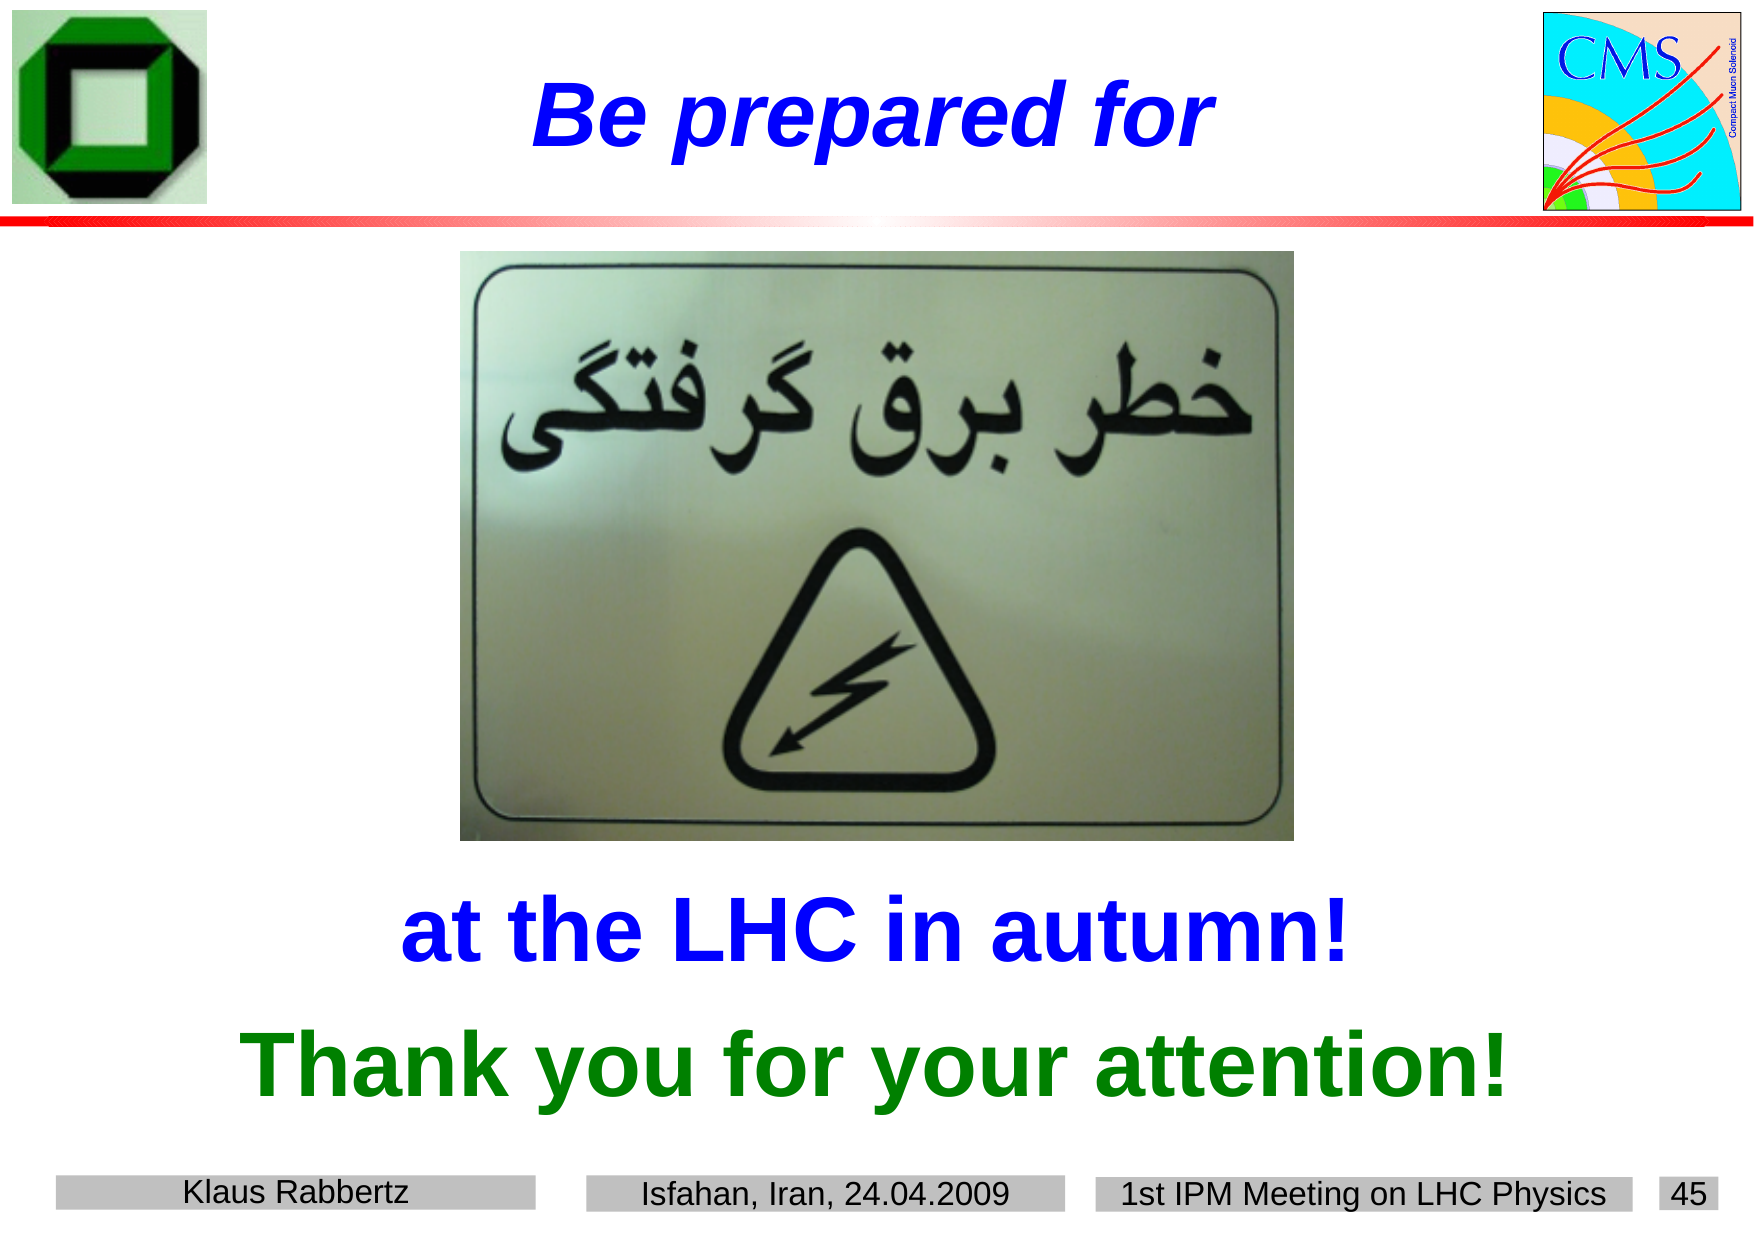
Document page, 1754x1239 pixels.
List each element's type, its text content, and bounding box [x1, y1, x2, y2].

picture [1542, 11, 1742, 211]
text_box at the LHC in autumn! [388, 866, 1365, 993]
picture [460, 251, 1294, 842]
title Be prepared for [220, 27, 1525, 202]
text_box Thank you for your attention! [228, 1002, 1526, 1129]
picture [12, 10, 207, 204]
